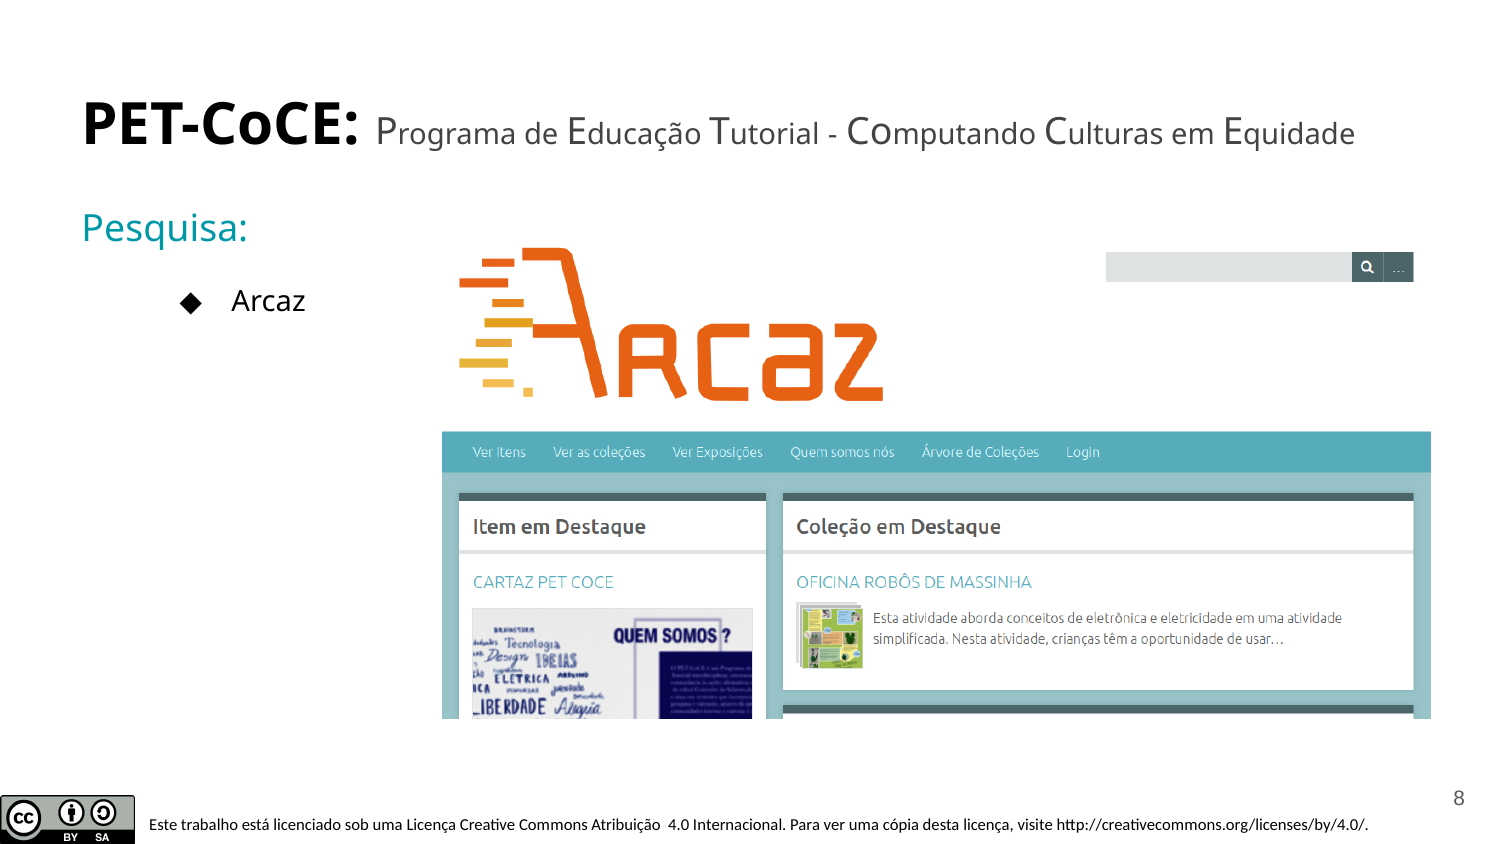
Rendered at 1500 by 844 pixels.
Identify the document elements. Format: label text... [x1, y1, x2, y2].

slide_number <number> [1389, 764, 1480, 795]
picture [0, 795, 135, 844]
picture [720, 231, 1431, 719]
text_box Este trabalho está licenciado sob uma Licença Creative Commons Atribuição 4.0 Internacional. Para ver uma cópia desta licença, visite http://creativecommons.org/licenses/by/4.0/. [135, 795, 1500, 844]
title PET-CoCE: Programa de Educação Tutorial - Computando Culturas em Equidade [66, 70, 1485, 213]
list Pesquisa: Arcaz [66, 189, 720, 768]
